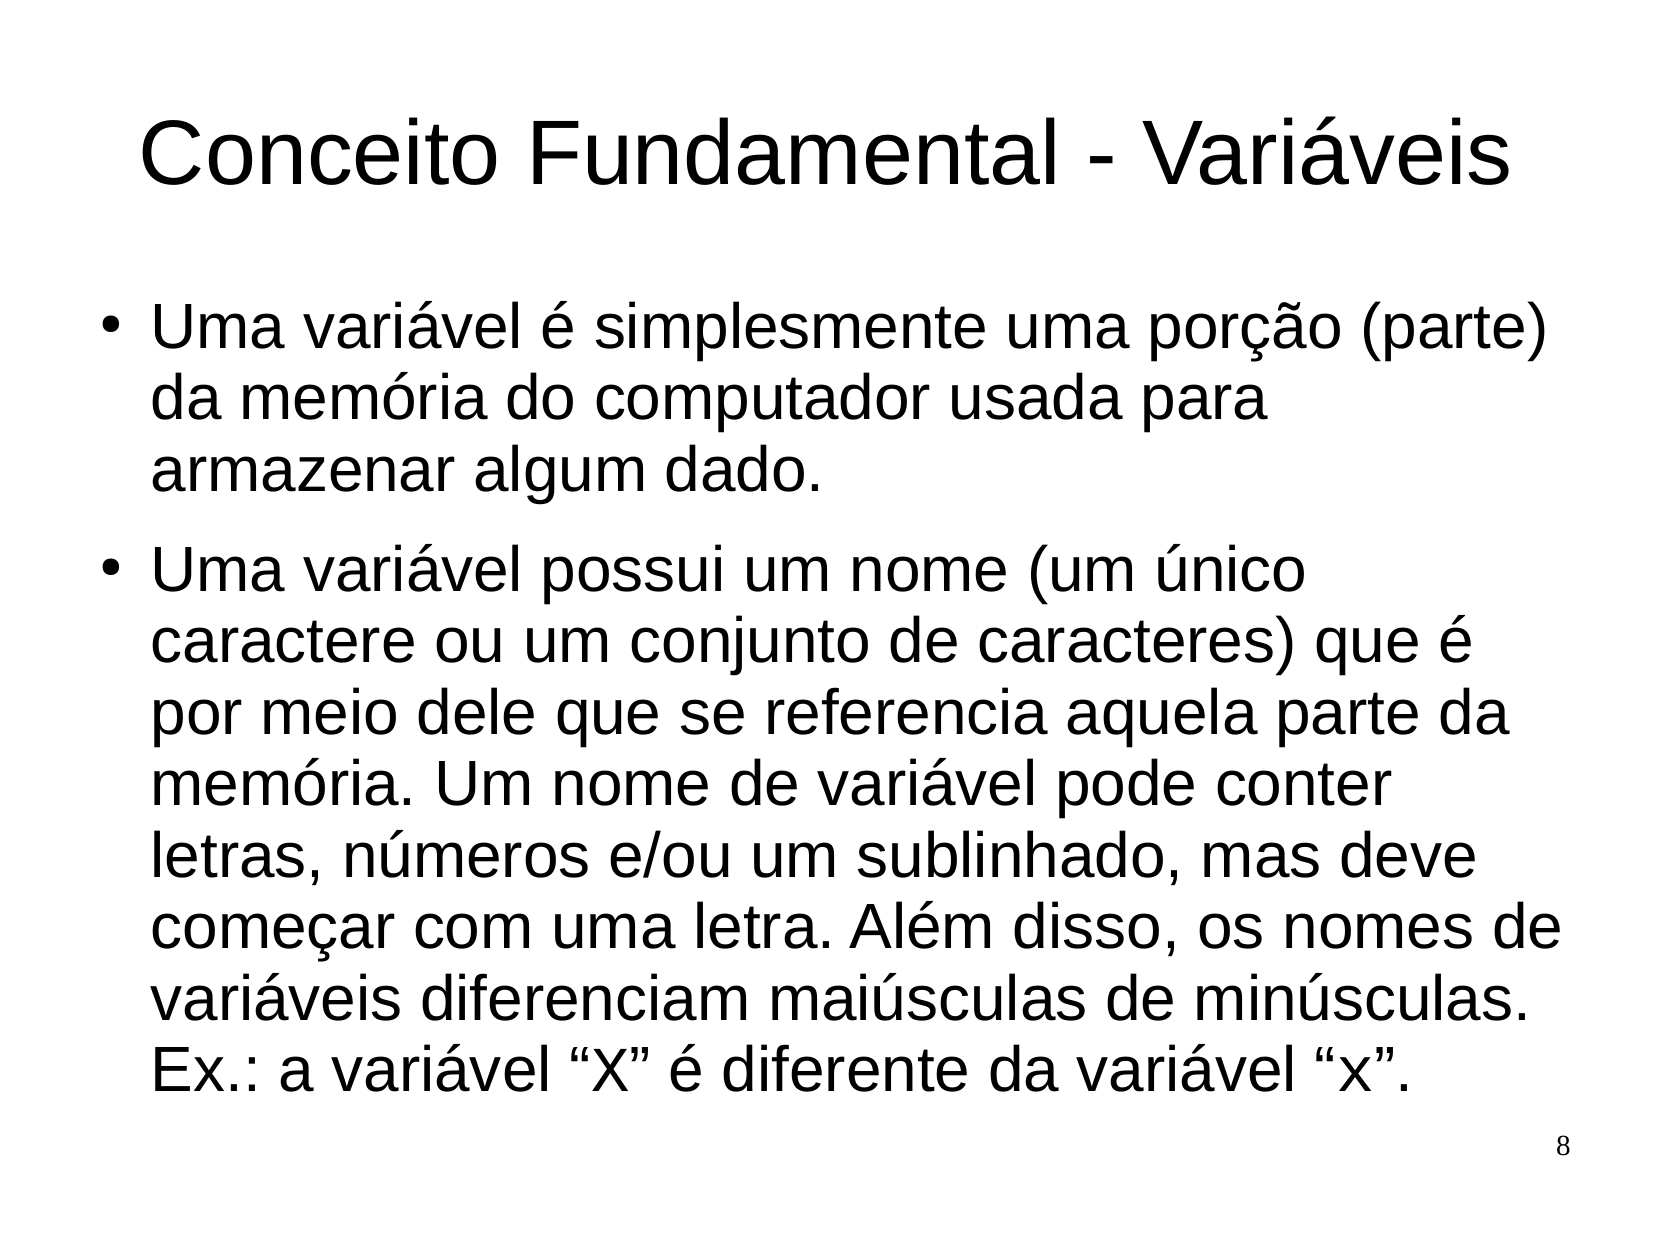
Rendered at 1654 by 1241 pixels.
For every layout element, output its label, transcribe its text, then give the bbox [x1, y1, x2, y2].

list Uma variável é simplesmente uma porção (parte) da memória do computador usada para armazenar algum dado. Uma variável possui um nome (um único caractere ou um conjunto de caracteres) que é por meio dele que se referencia aquela parte da memória. Um nome de variável pode conter letras, números e/ou um sublinhado, mas deve começar com uma letra. Além disso, os nomes de variáveis diferenciam maiúsculas de minúsculas. Ex.: a variável “X” é diferente da variável “x”. [82, 290, 1571, 1123]
title Conceito Fundamental - Variáveis [82, 49, 1571, 257]
